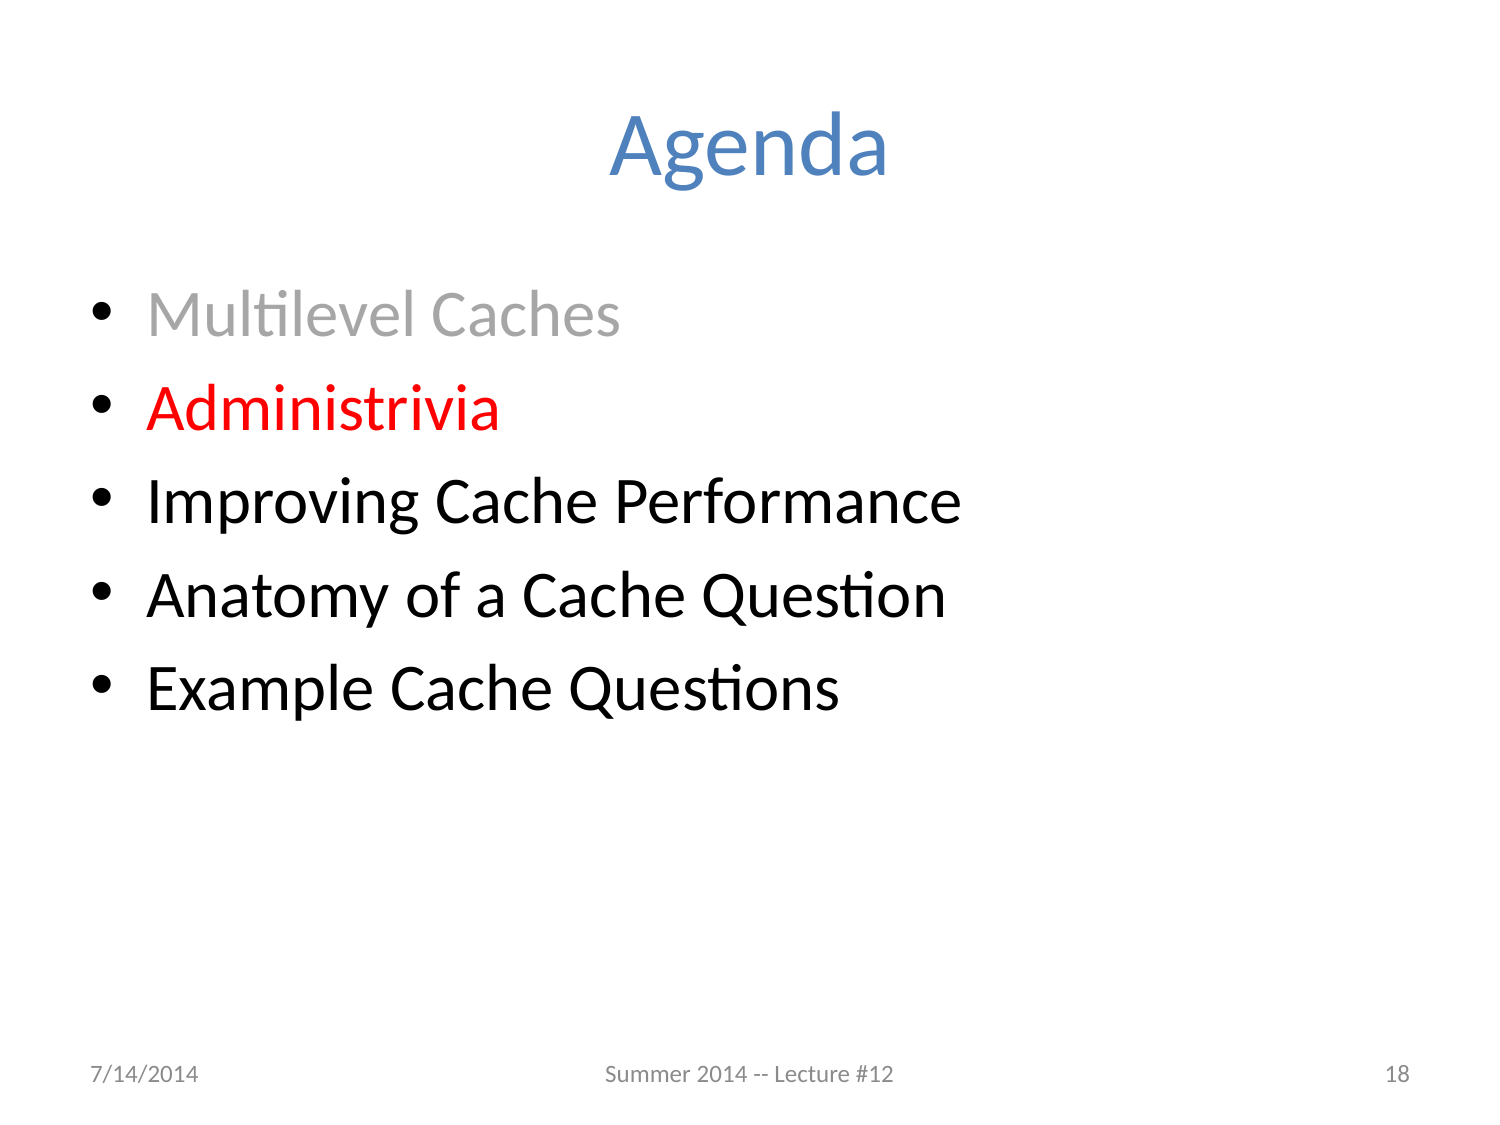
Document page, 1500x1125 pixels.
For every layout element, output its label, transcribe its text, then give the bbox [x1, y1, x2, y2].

slide_number <number> [1074, 1042, 1425, 1103]
slide_number 7/14/2014 [75, 1042, 425, 1103]
title Agenda [75, 45, 1425, 233]
footer Summer 2014 -- Lecture #12 [512, 1042, 988, 1103]
list Multilevel Caches Administrivia Improving Cache Performance Anatomy of a Cache Question Example Cache Questions [75, 262, 1425, 1073]
